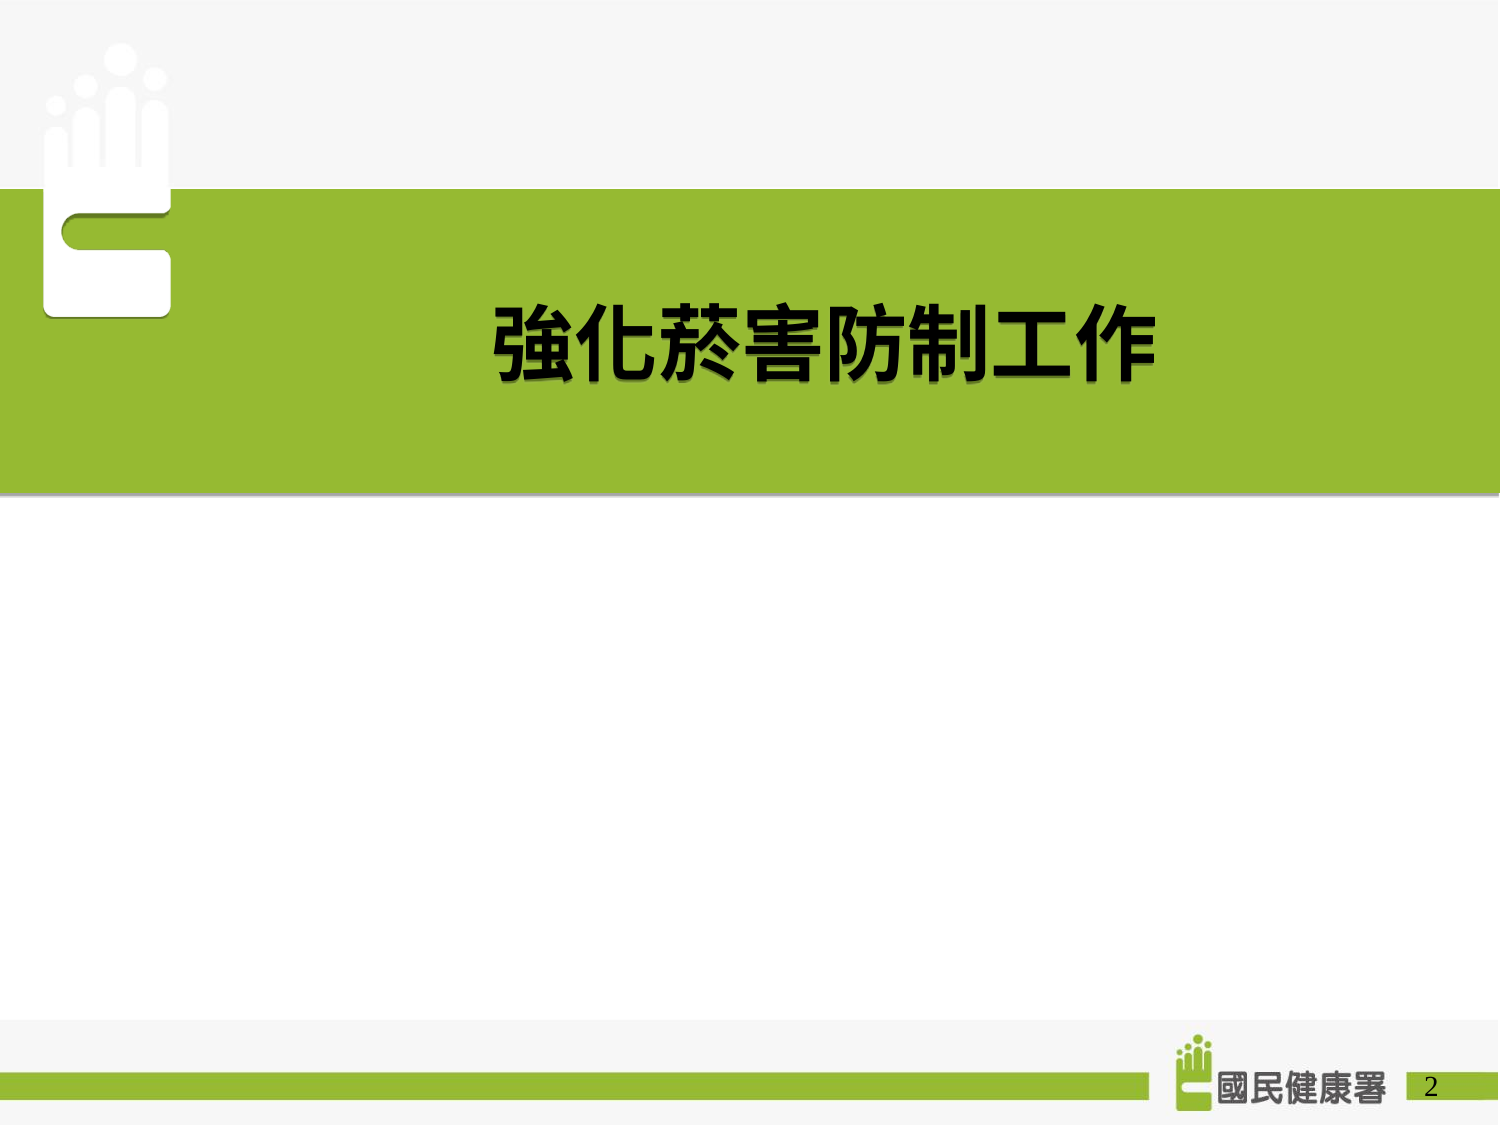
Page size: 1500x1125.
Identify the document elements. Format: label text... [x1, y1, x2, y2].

text_box 2 [1409, 1059, 1498, 1111]
list 強化菸害防制工作 [187, 217, 1463, 465]
